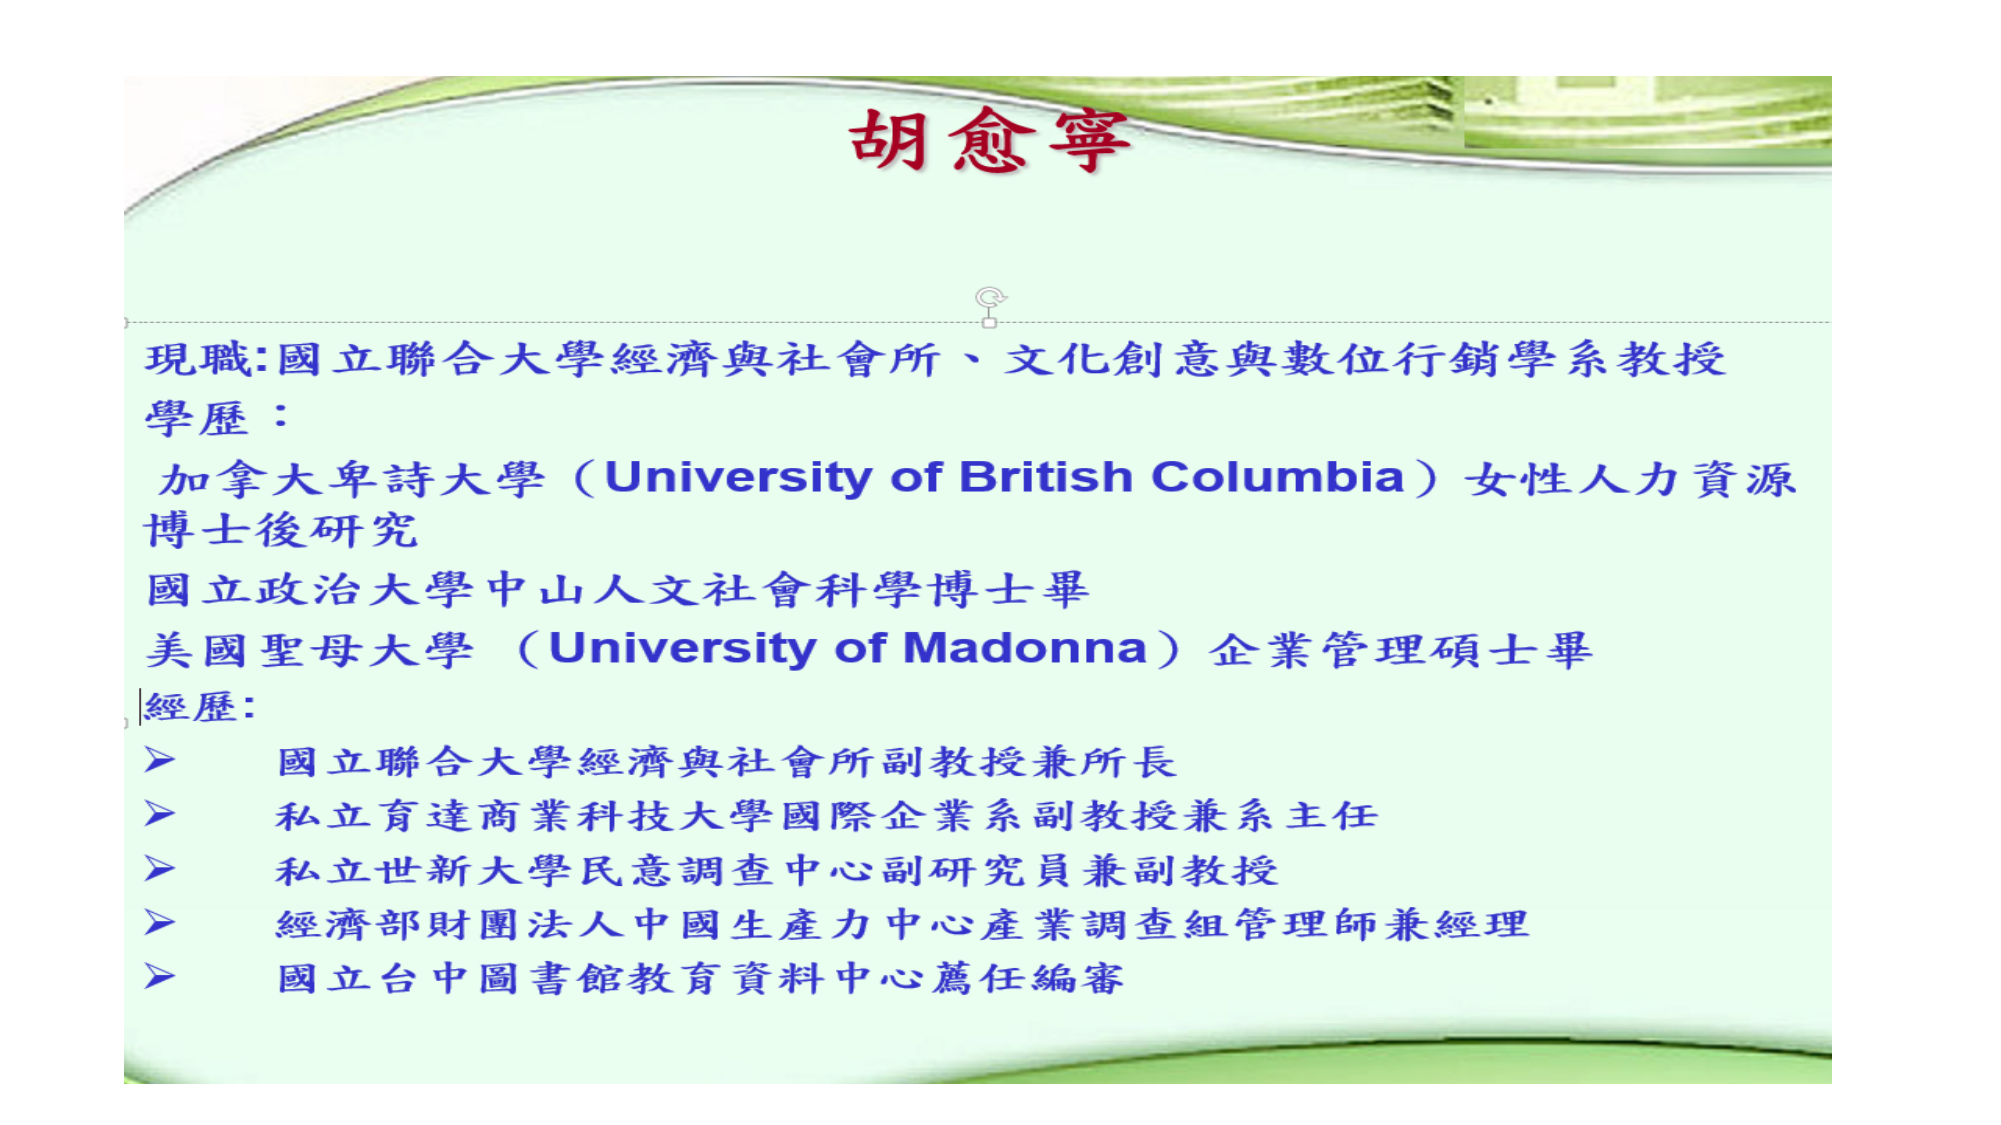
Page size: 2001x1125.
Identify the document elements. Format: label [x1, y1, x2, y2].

picture [124, 76, 1832, 1084]
